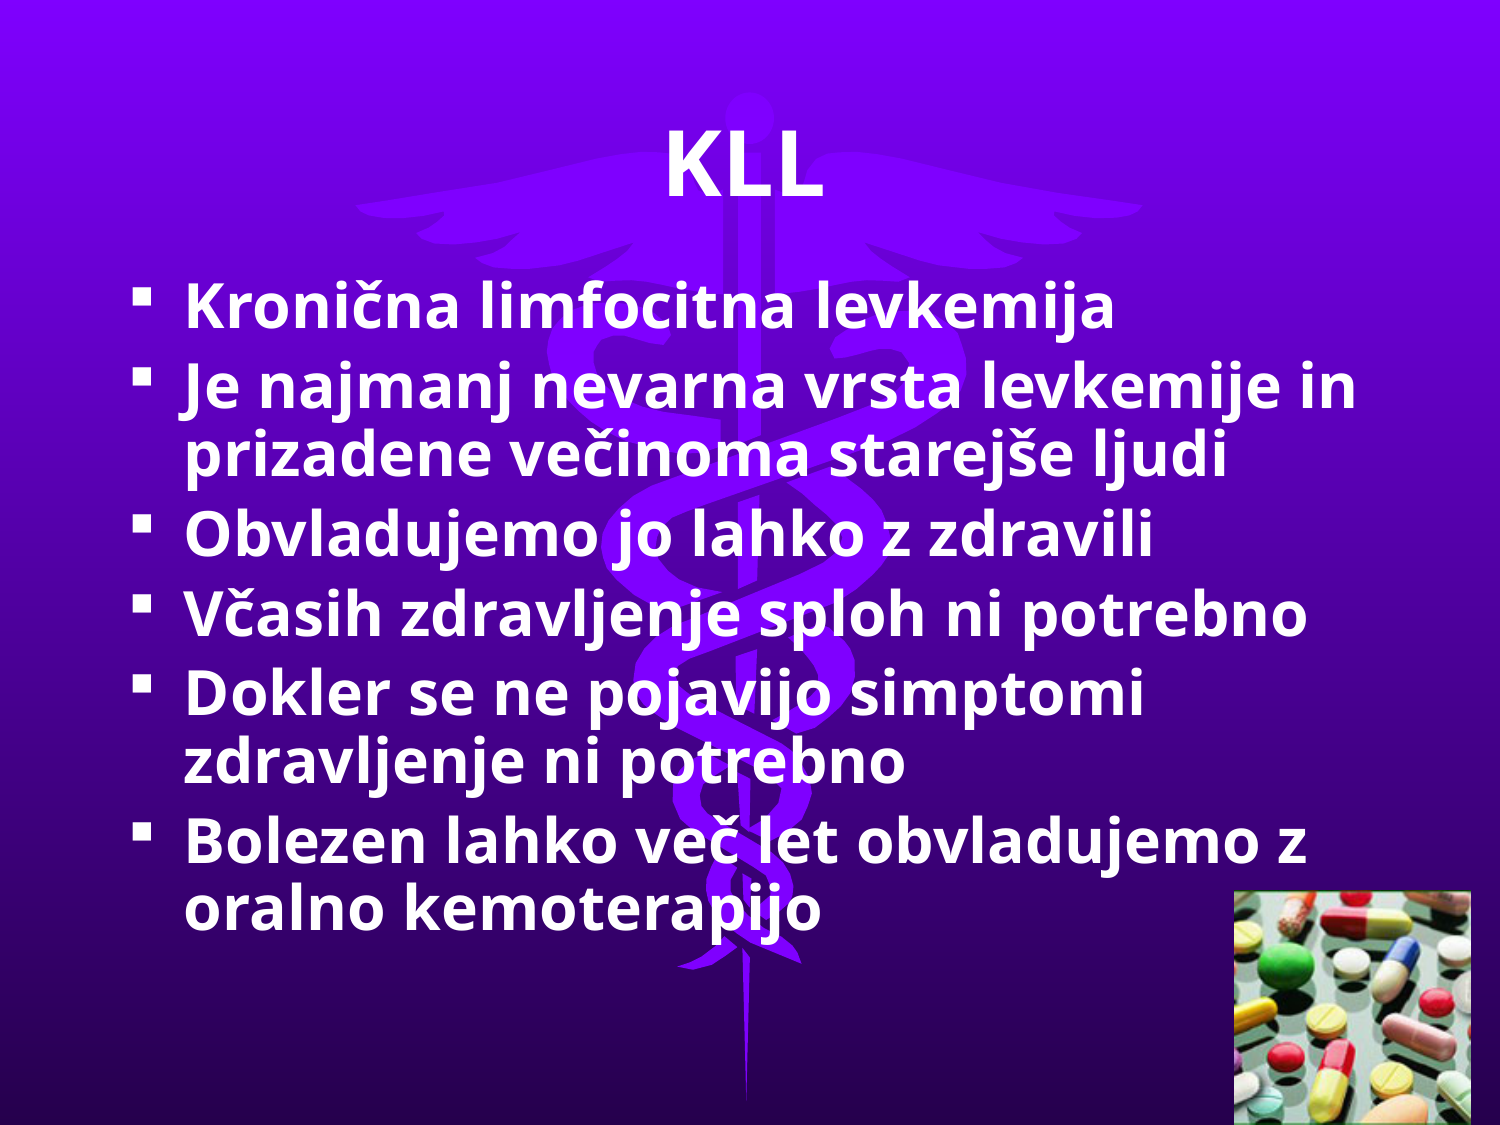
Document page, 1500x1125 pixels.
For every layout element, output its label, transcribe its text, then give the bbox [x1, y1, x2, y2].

list Kronična limfocitna levkemija Je najmanj nevarna vrsta levkemije in prizadene večinoma starejše ljudi Obvladujemo jo lahko z zdravili Včasih zdravljenje sploh ni potrebno Dokler se ne pojavijo simptomi zdravljenje ni potrebno Bolezen lahko več let obvladujemo z oralno kemoterapijo [112, 267, 1388, 966]
picture [1234, 890, 1471, 1125]
title KLL [76, 65, 1412, 254]
